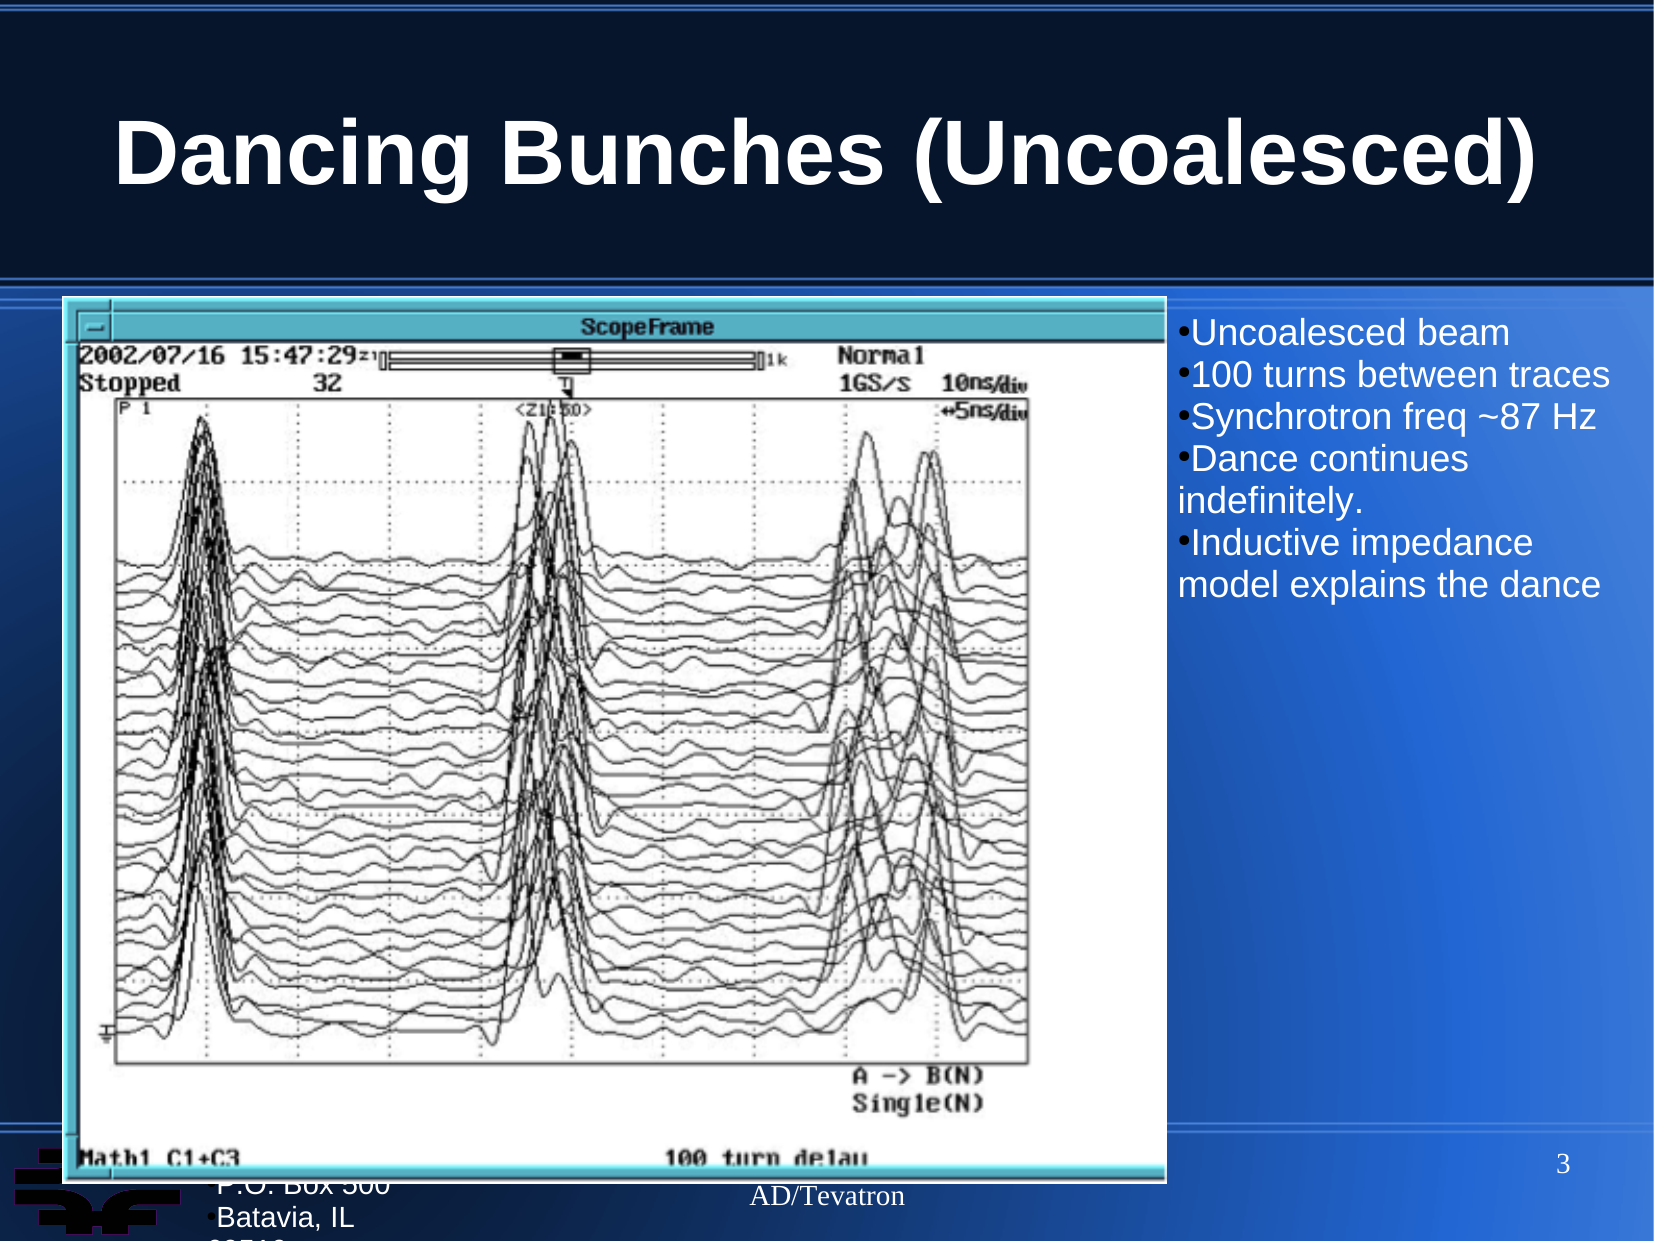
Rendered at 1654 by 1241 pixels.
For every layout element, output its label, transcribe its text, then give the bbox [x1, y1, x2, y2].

picture [0, 0, 1654, 1241]
text_box Uncoalesced beam 100 turns between traces Synchrotron freq ~87 Hz Dance continues indefinitely. Inductive impedance model explains the dance [1177, 311, 1621, 606]
title Dancing Bunches (Uncoalesced) [82, 49, 1571, 257]
